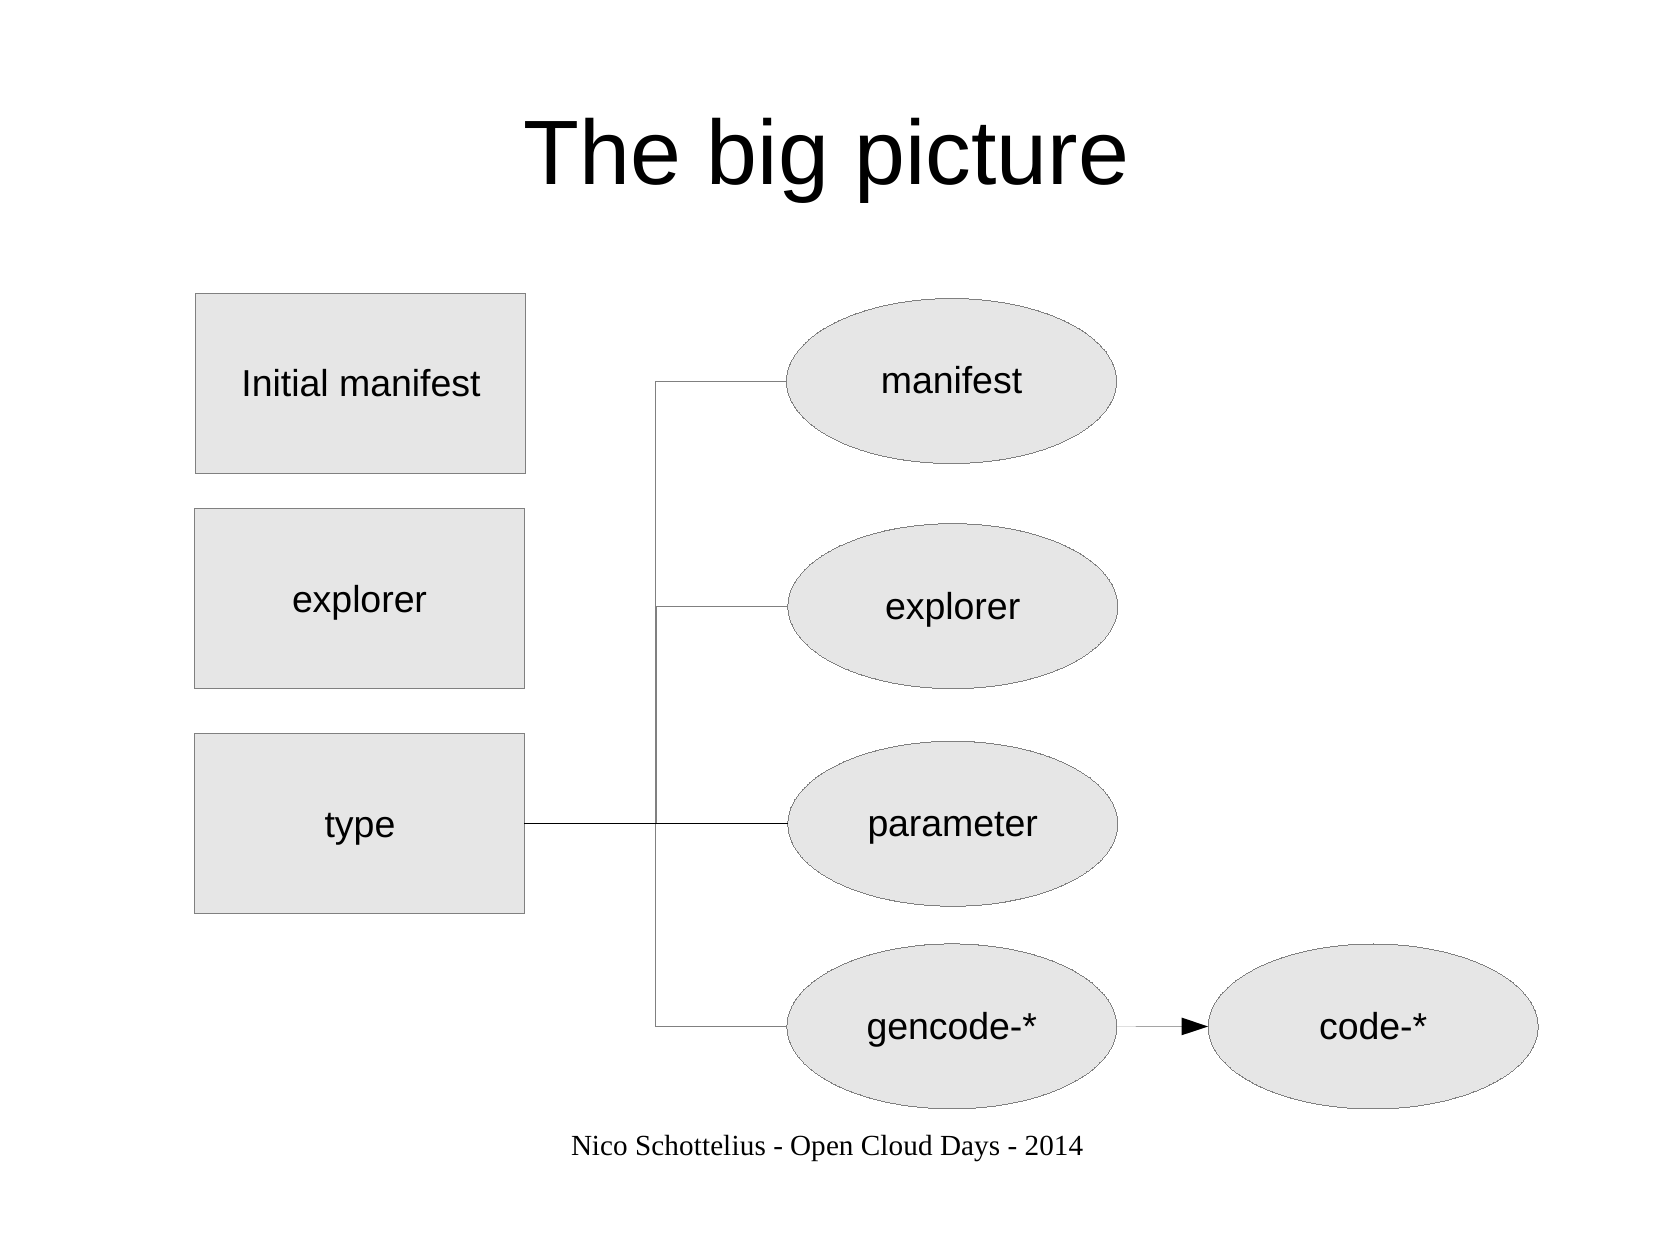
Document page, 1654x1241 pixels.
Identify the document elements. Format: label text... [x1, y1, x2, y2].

text_box gencode-* [786, 943, 1117, 1109]
text_box manifest [786, 298, 1117, 464]
title The big picture [82, 49, 1571, 257]
text_box parameter [787, 741, 1118, 907]
text_box explorer [787, 523, 1118, 689]
text_box type [194, 733, 525, 914]
text_box explorer [194, 508, 525, 689]
text_box code-* [1208, 943, 1539, 1109]
text_box Initial manifest [195, 293, 526, 474]
